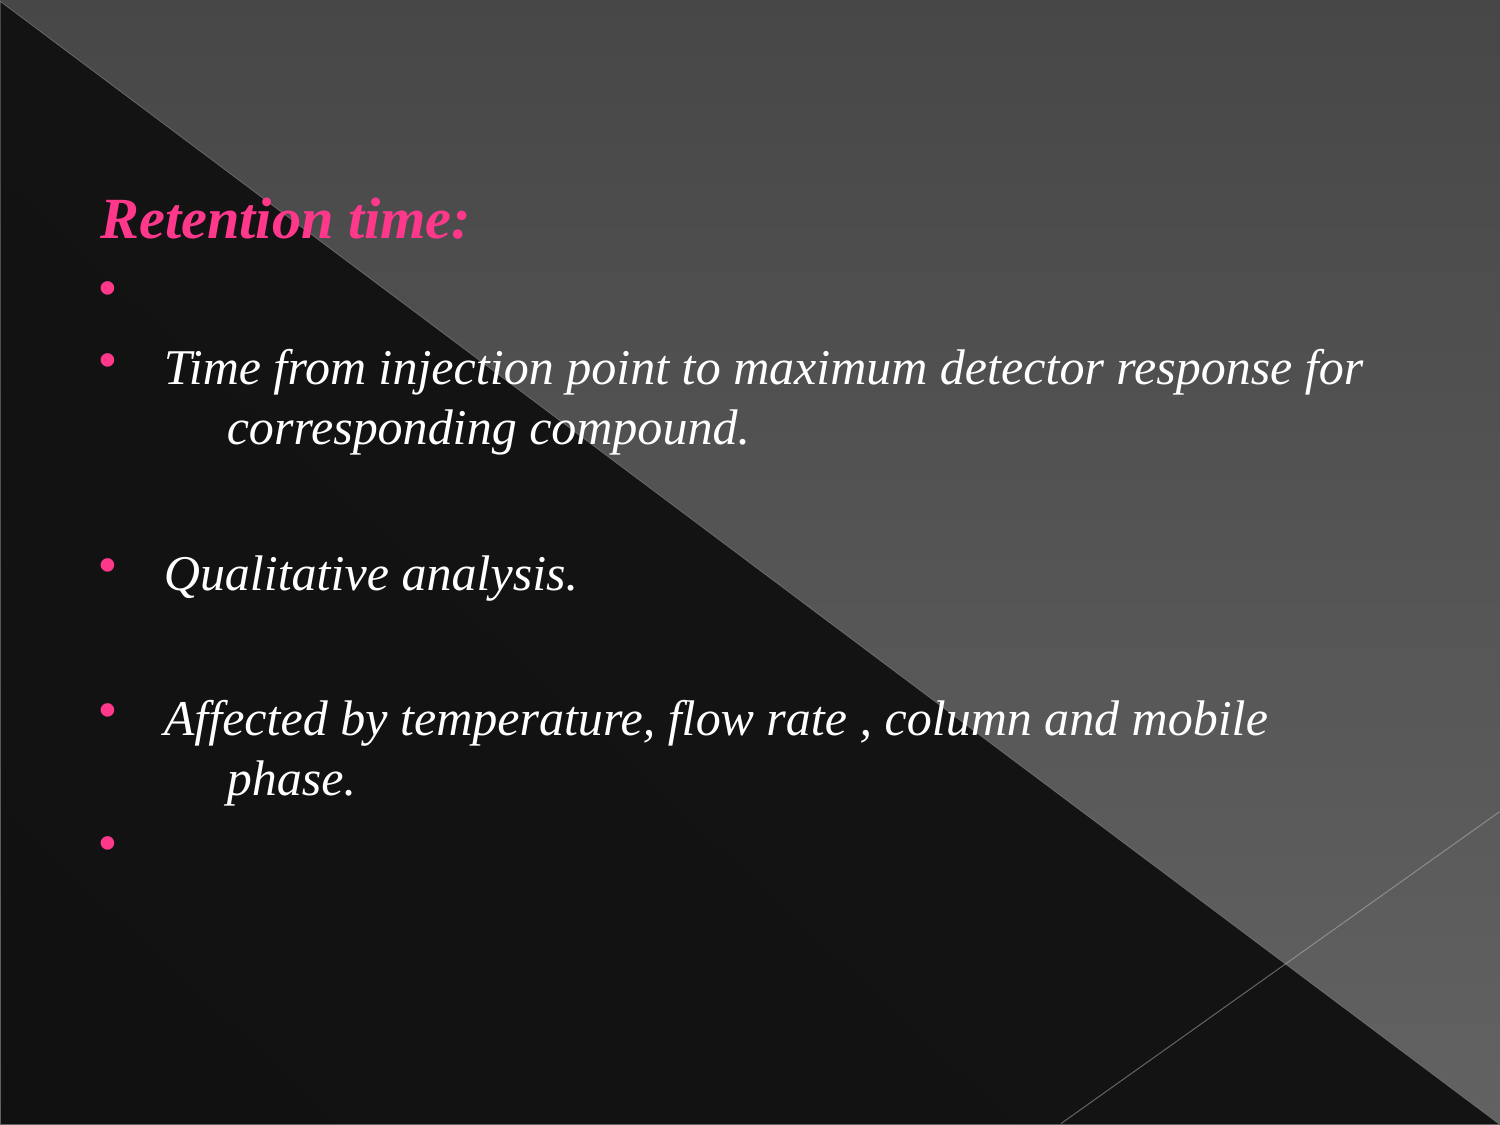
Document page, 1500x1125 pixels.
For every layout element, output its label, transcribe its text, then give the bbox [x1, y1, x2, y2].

list Retention time: Time from injection point to maximum detector response for corresponding compound. Qualitative analysis. Affected by temperature, flow rate , column and mobile phase. [64, 172, 1415, 923]
